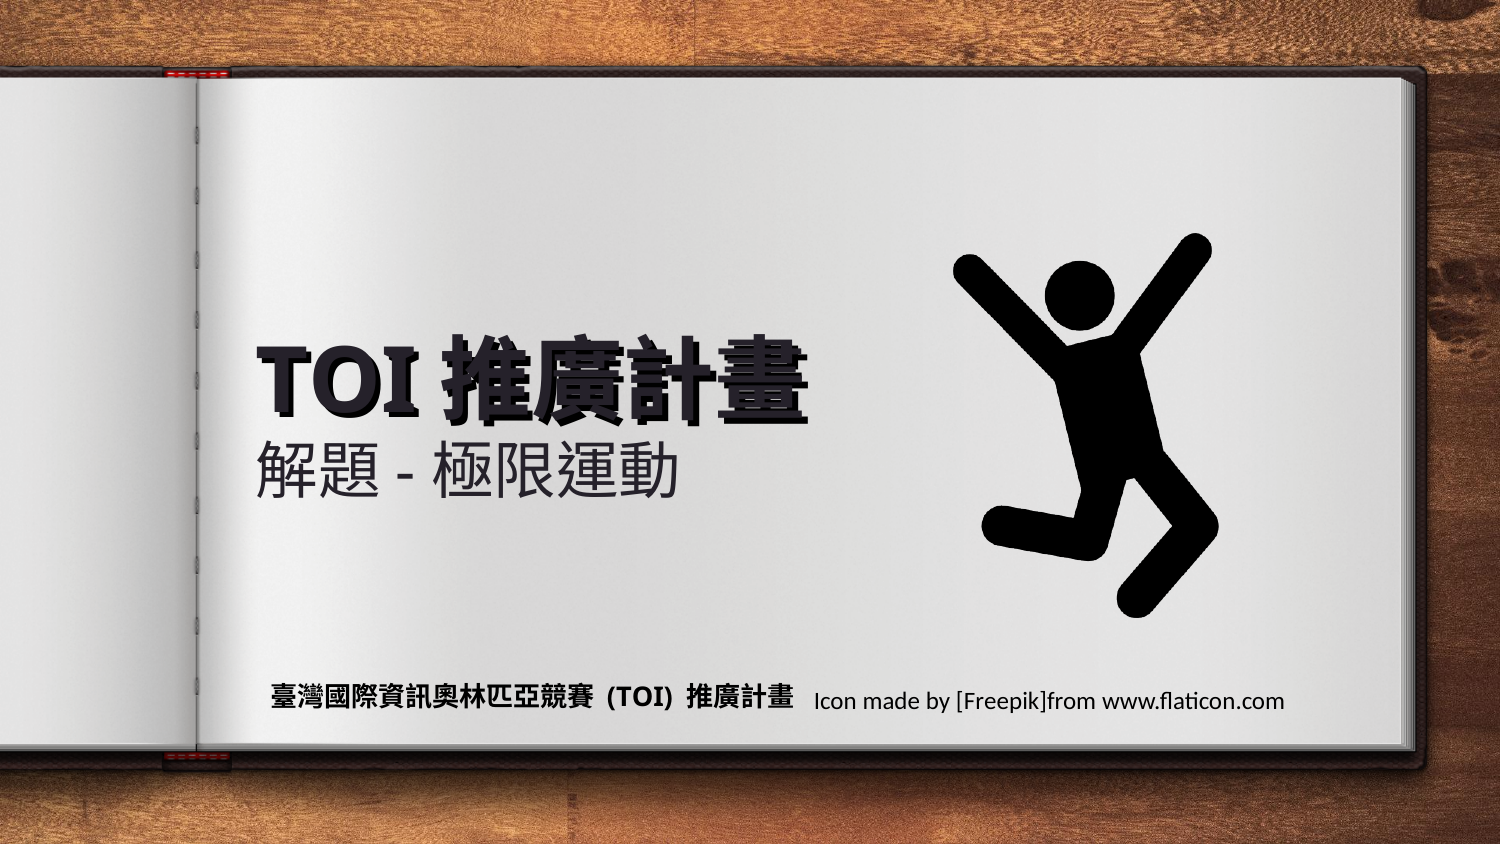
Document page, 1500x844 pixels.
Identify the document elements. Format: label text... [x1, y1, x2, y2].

text_box Icon made by [Freepik]from www.flaticon.com [799, 677, 1364, 722]
picture [893, 233, 1278, 618]
title TOI推廣計畫 解題-極限運動 [240, 262, 893, 565]
